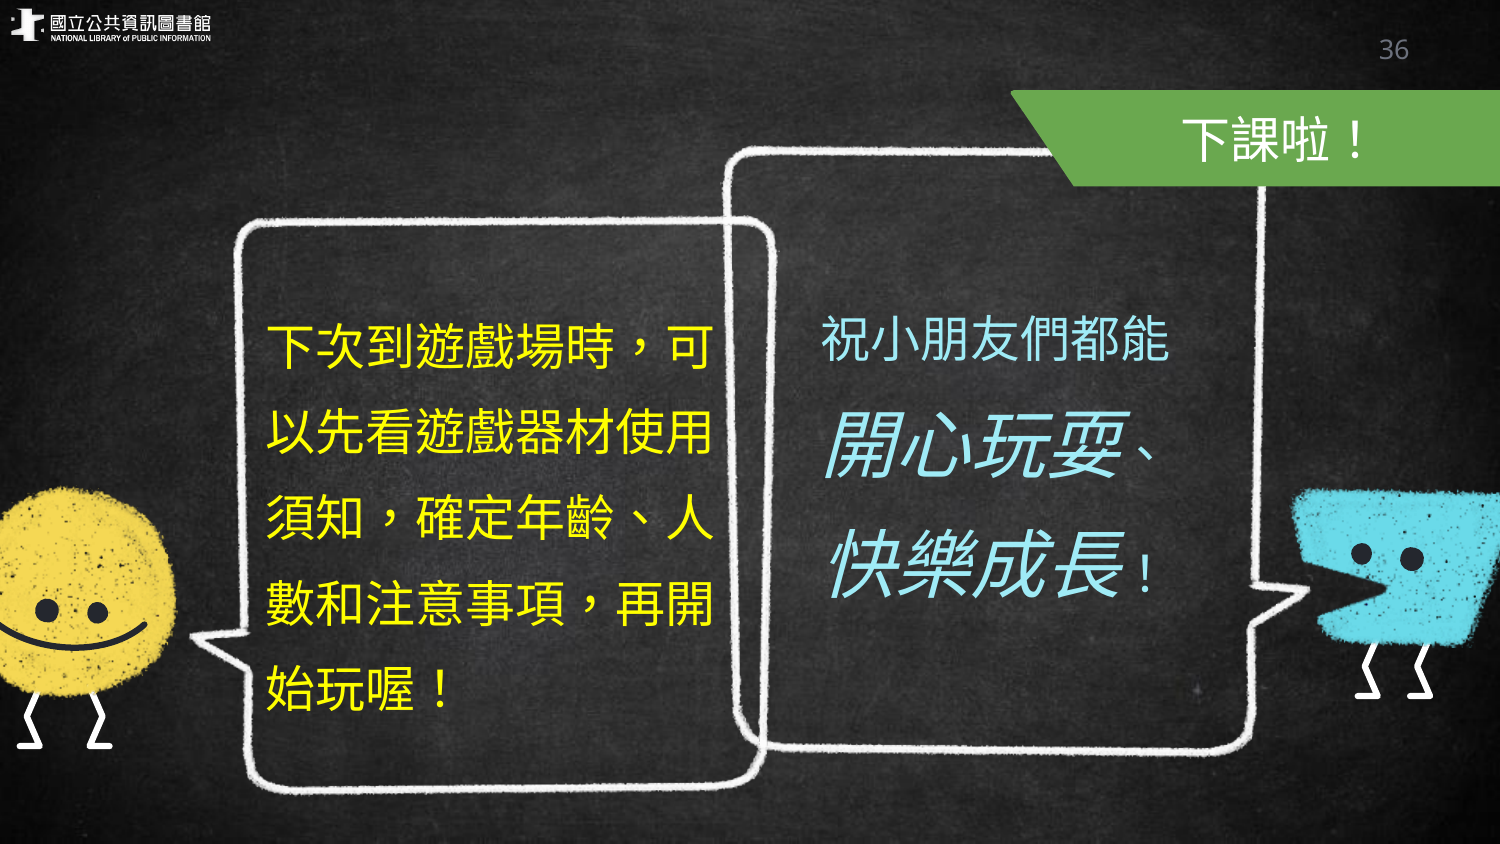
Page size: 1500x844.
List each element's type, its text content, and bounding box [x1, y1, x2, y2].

text_box [1378, 32, 1469, 90]
list 祝小朋友們都能 開心玩耍、 快樂成長！ [820, 197, 1423, 709]
list 下次到遊戲場時，可 以先看遊戲器材使用 須知，確定年齡、人 數和注意事項，再開 始玩喔！ [265, 256, 869, 768]
text_box 下課啦！ [1010, 90, 1500, 187]
